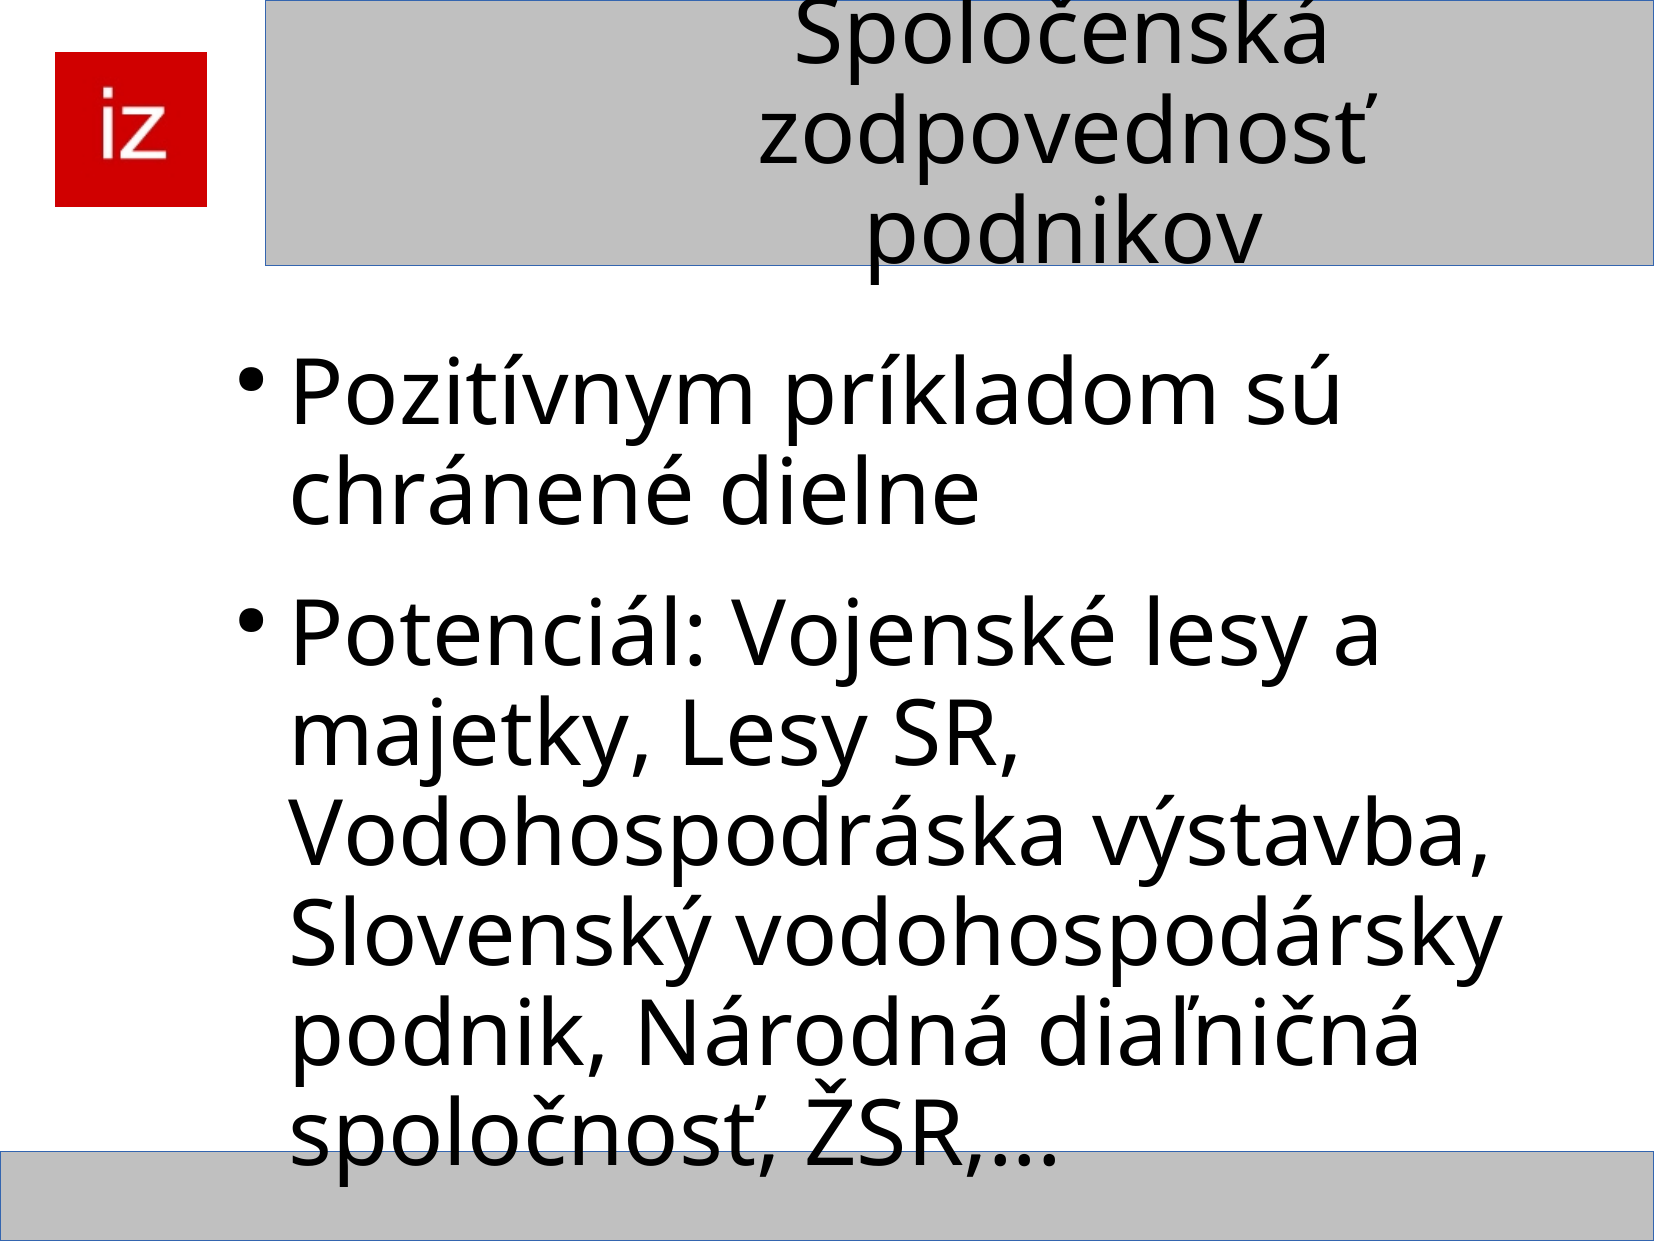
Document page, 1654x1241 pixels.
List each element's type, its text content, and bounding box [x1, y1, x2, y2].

list Pozitívnym príkladom sú chránené dielne Potenciál: Vojenské lesy a majetky, Lesy SR, Vodohospodráska výstavba, Slovenský vodohospodársky podnik, Národná diaľničná spoločnosť, ŽSR,... [121, 344, 1533, 1126]
title Spoločenská zodpovednosť podnikov [561, 29, 1565, 237]
picture [55, 52, 207, 207]
